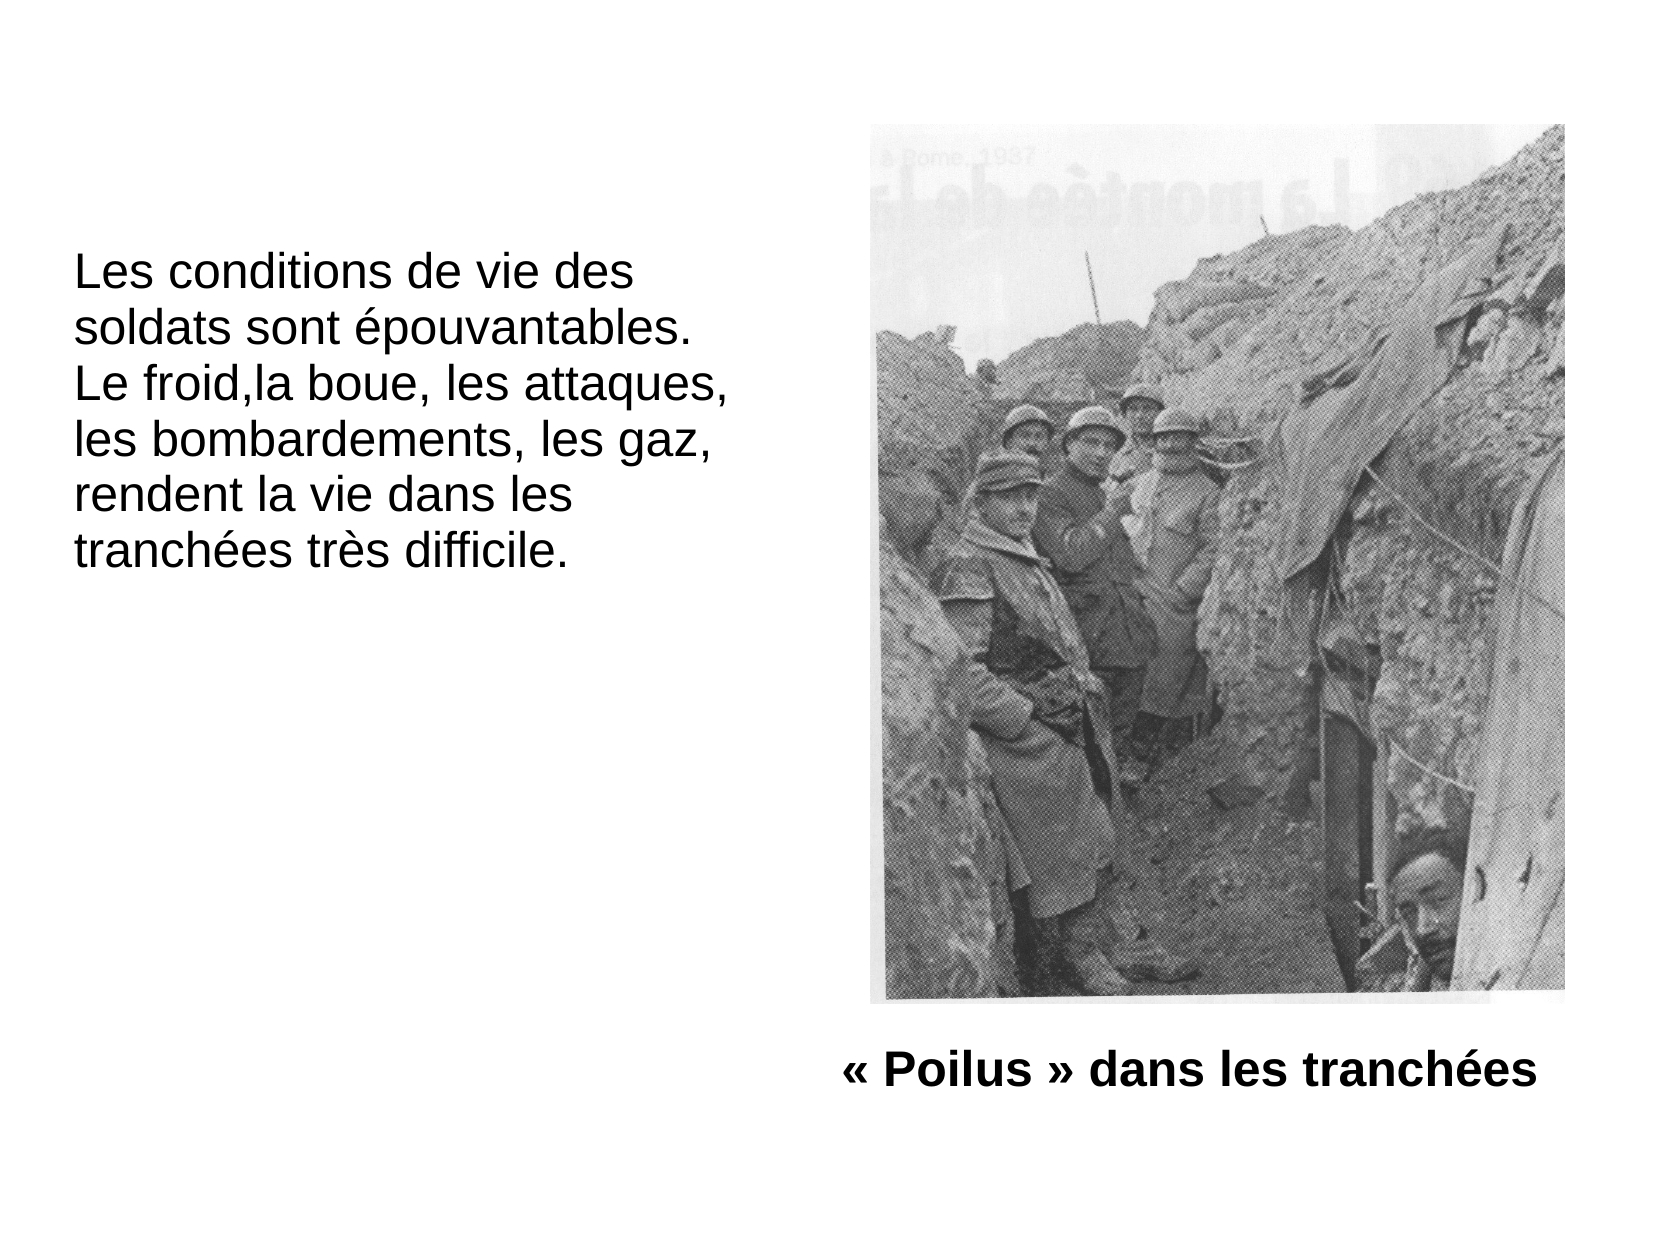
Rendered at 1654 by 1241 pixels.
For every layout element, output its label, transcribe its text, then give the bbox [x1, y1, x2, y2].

picture [870, 124, 1565, 1004]
text_box « Poilus » dans les tranchées [826, 1033, 1595, 1106]
text_box Les conditions de vie des soldats sont épouvantables. Le froid,la boue, les attaques, les bombardements, les gaz, rendent la vie dans les tranchées très difficile. [59, 236, 768, 591]
